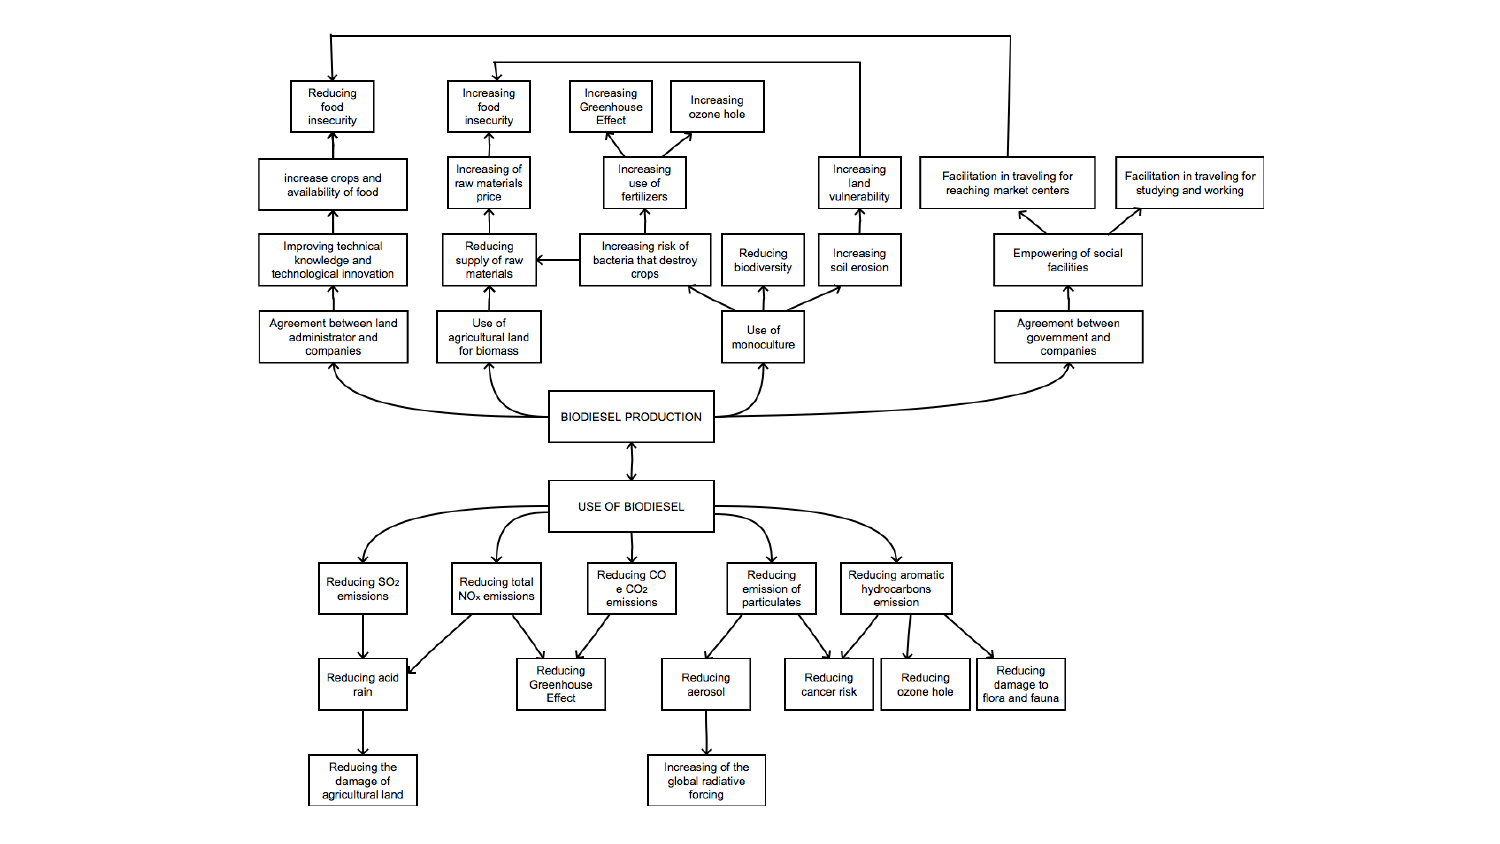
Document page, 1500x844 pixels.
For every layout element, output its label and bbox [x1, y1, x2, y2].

picture [236, 0, 1264, 806]
